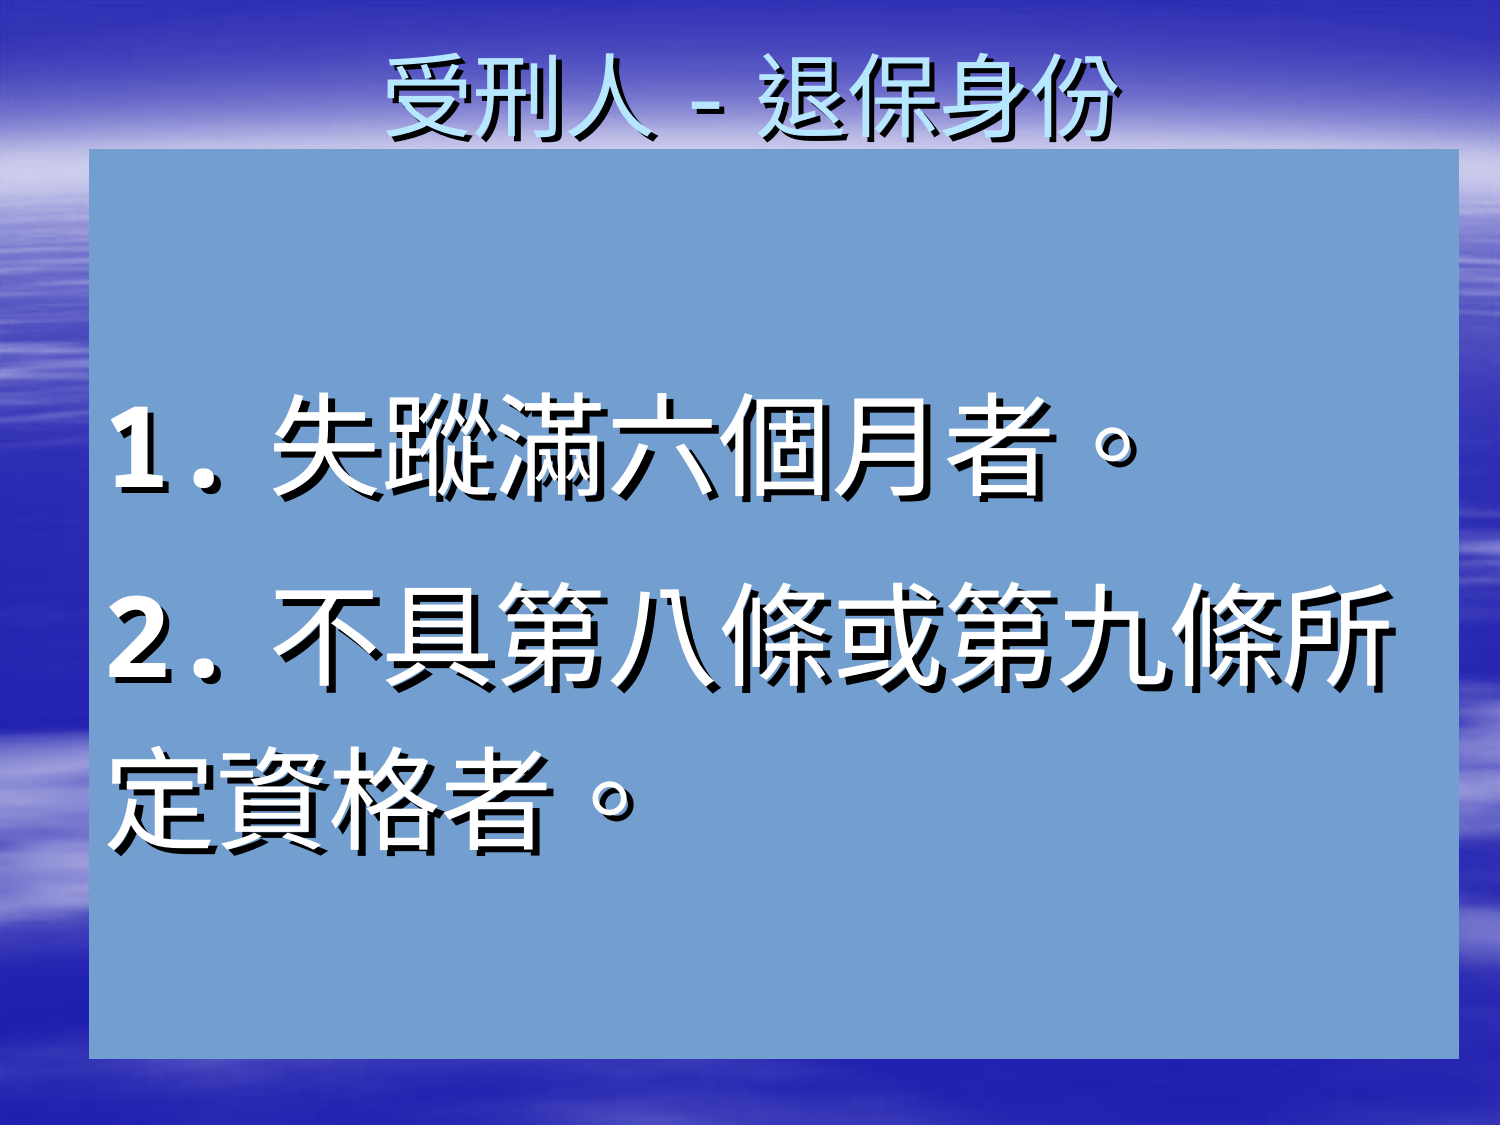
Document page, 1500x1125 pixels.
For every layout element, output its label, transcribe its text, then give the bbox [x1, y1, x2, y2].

table_header 1.失蹤滿六個月者。 2.不具第八條或第九條所定資格者。 [89, 149, 1459, 1059]
title 受刑人-退保身份 [76, 0, 1427, 188]
